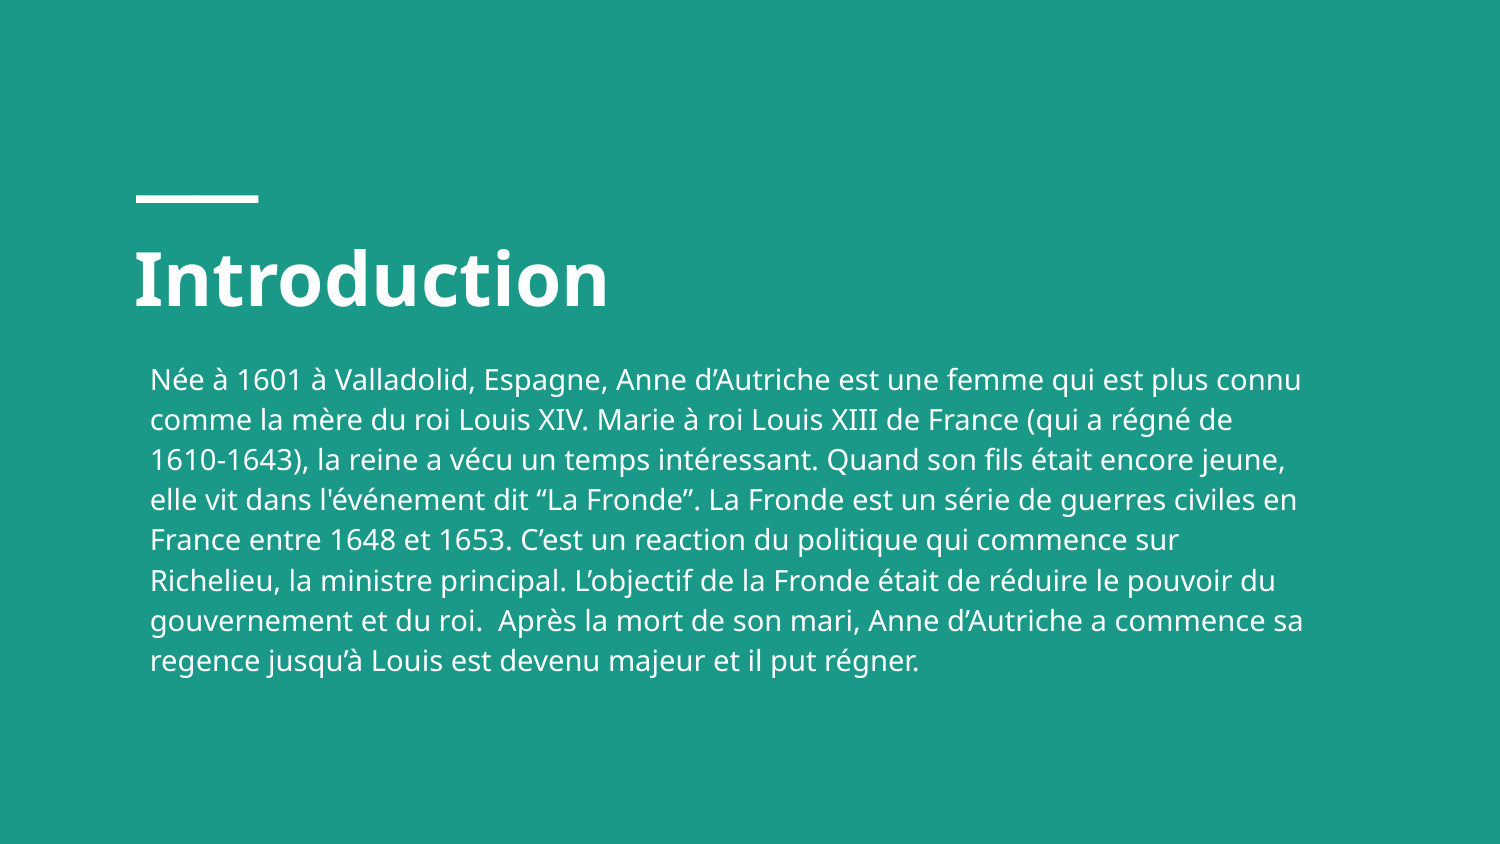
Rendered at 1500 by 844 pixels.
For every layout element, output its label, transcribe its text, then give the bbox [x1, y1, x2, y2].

title Introduction [119, 216, 1381, 366]
text_box Née à 1601 à Valladolid, Espagne, Anne d’Autriche est une femme qui est plus connu comme la mère du roi Louis XIV. Marie à roi Louis XIII de France (qui a régné de 1610-1643), la reine a vécu un temps intéressant. Quand son fils était encore jeune, elle vit dans l'événement dit “La Fronde”. La Fronde est un série de guerres civiles en France entre 1648 et 1653. C’est un reaction du politique qui commence sur Richelieu, la ministre principal. L’objectif de la Fronde était de réduire le pouvoir du gouvernement et du roi. Après la mort de son mari, Anne d’Autriche a commence sa regence jusqu’à Louis est devenu majeur et il put régner. [134, 340, 1329, 733]
